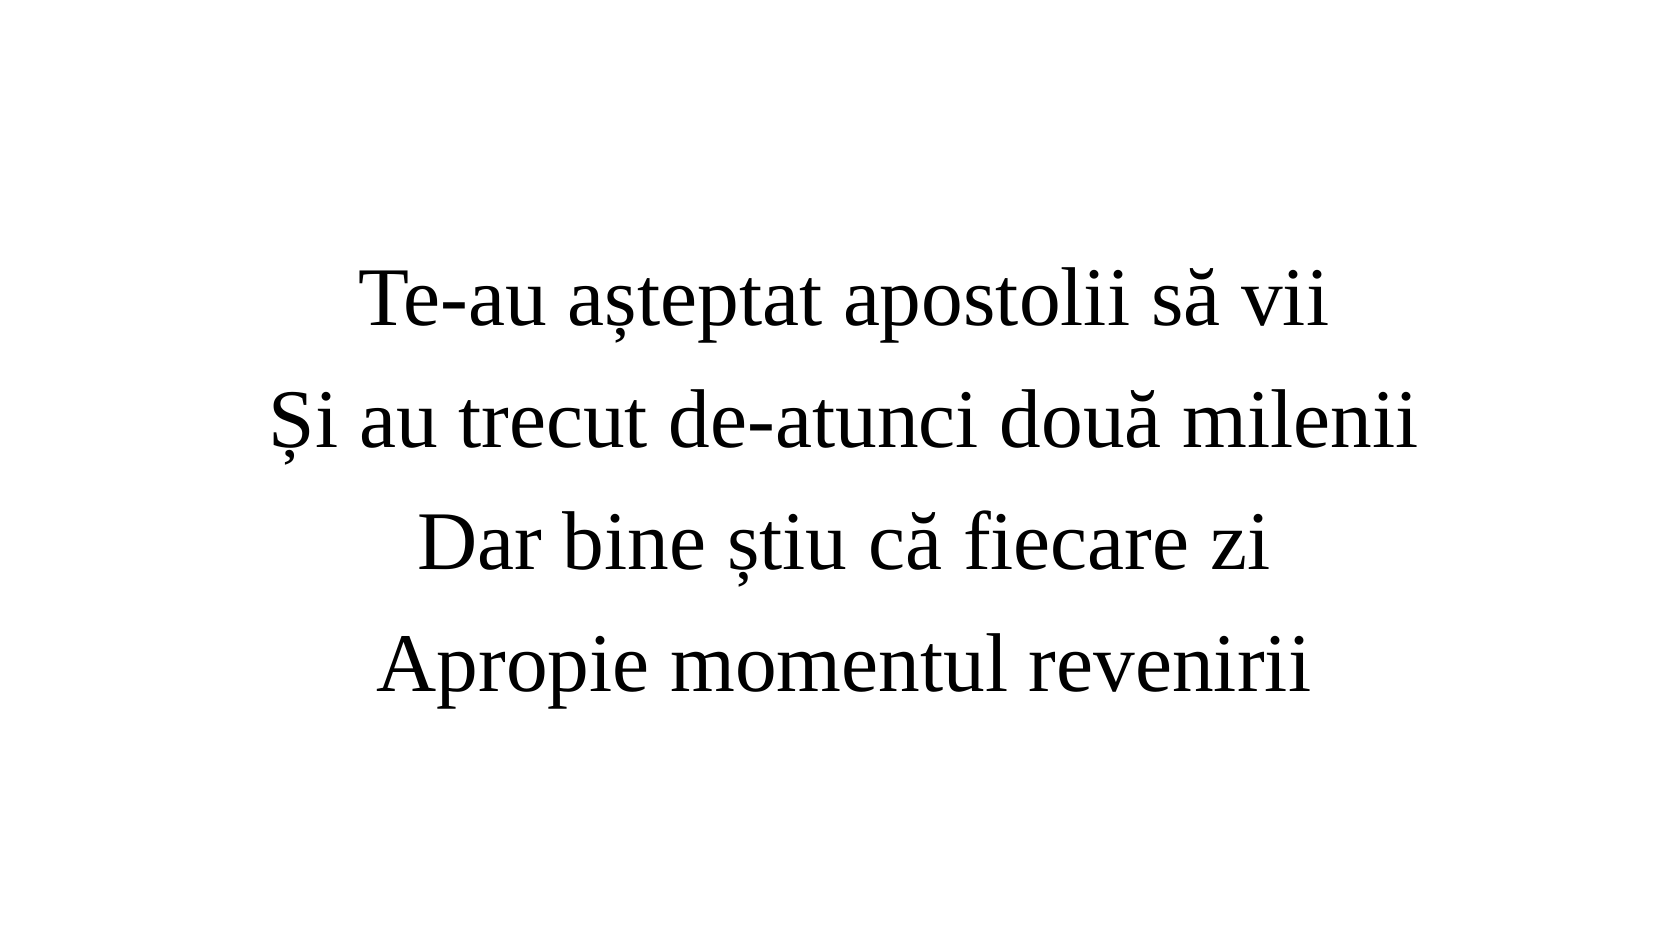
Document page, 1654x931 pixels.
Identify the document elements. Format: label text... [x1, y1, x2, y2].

subtitle Te-au așteptat apostolii să vii Și au trecut de-atunci două milenii Dar bine știu că fiecare zi Apropie momentul revenirii [153, 238, 1536, 713]
